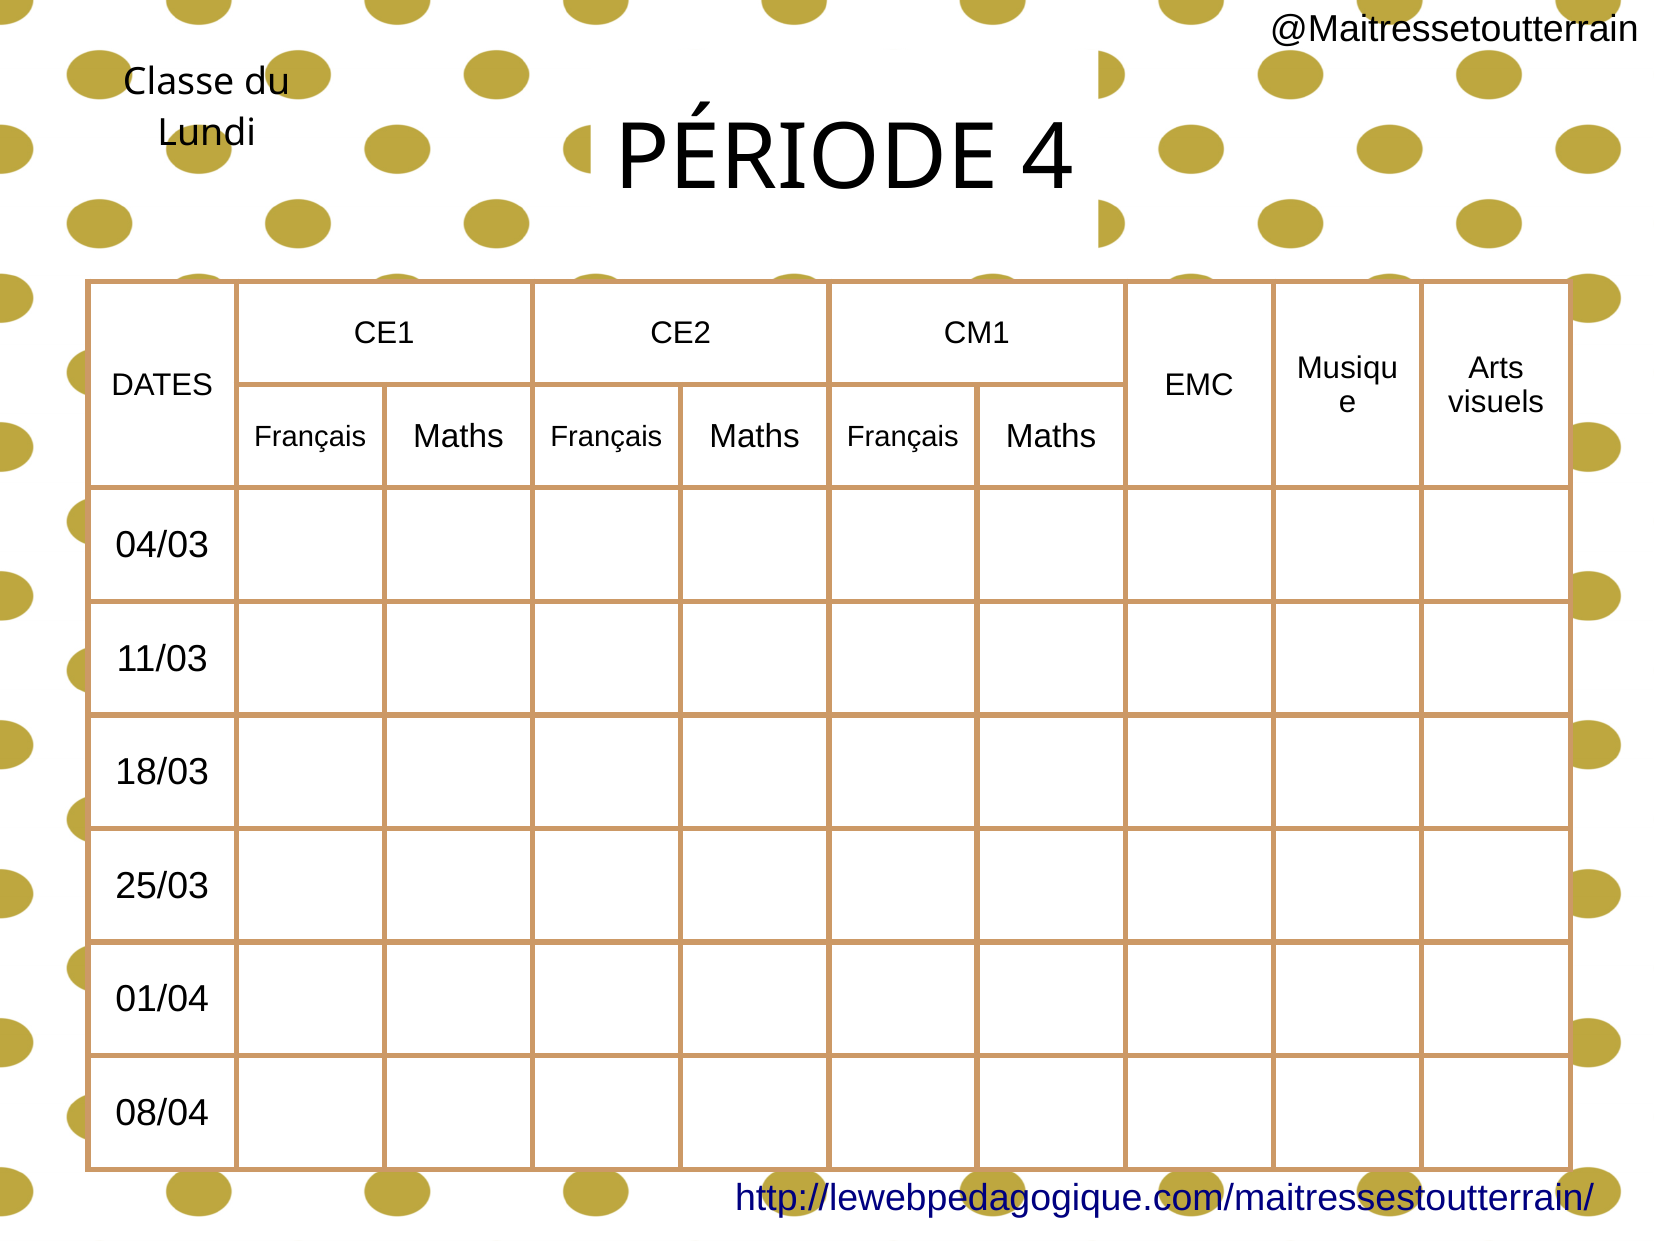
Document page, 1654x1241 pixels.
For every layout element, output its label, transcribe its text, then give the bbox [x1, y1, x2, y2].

table_cell Français [239, 387, 382, 485]
table_cell 04/03 [91, 490, 234, 599]
table_cell [1276, 490, 1419, 599]
table_cell [535, 945, 678, 1053]
table_cell [1276, 945, 1419, 1053]
table_header CM1 [832, 284, 1123, 382]
table_cell [980, 1058, 1123, 1167]
table_cell [832, 490, 974, 599]
table_cell [980, 718, 1123, 826]
table_cell [387, 831, 530, 939]
table_cell [1424, 1058, 1568, 1167]
table_header Musique [1276, 284, 1419, 485]
text_box Classe du Lundi [59, 47, 355, 157]
table_cell [535, 604, 678, 712]
table_cell [832, 831, 974, 939]
table_cell [535, 1058, 678, 1167]
table_cell [239, 831, 382, 939]
table_cell [832, 604, 974, 712]
table_cell [1128, 945, 1271, 1053]
table_cell [535, 718, 678, 826]
table_cell [1128, 604, 1271, 712]
table_cell [1276, 831, 1419, 939]
table_cell 25/03 [91, 831, 234, 939]
table_cell 11/03 [91, 604, 234, 712]
table_cell [387, 945, 530, 1053]
table_cell [387, 1058, 530, 1167]
table_cell [1424, 604, 1568, 712]
table_cell [1276, 604, 1419, 712]
table_cell [1276, 1058, 1419, 1167]
table_header DATES [91, 284, 234, 485]
table_cell [1424, 718, 1568, 826]
table_cell [980, 831, 1123, 939]
table_cell [239, 490, 382, 599]
table_header Arts visuels [1424, 284, 1568, 485]
table_cell [387, 604, 530, 712]
table_cell [980, 490, 1123, 599]
table_cell Français [832, 387, 974, 485]
table_cell [1128, 831, 1271, 939]
table_cell [239, 604, 382, 712]
table_cell Maths [387, 387, 530, 485]
table_cell [1424, 490, 1568, 599]
table_cell 08/04 [91, 1058, 234, 1167]
table_cell [980, 604, 1123, 712]
table_cell [683, 490, 826, 599]
table_cell [683, 604, 826, 712]
table_cell [683, 831, 826, 939]
table_cell [239, 1058, 382, 1167]
table_cell [239, 718, 382, 826]
table_cell [387, 718, 530, 826]
table_header CE2 [535, 284, 826, 382]
table_cell [239, 945, 382, 1053]
table_header EMC [1128, 284, 1271, 485]
table_cell Maths [683, 387, 826, 485]
table_cell [683, 945, 826, 1053]
text_box @Maitressetoutterrain [1181, 0, 1654, 57]
table_cell [1424, 831, 1568, 939]
table_cell [832, 718, 974, 826]
table_cell [1424, 945, 1568, 1053]
table_cell [1128, 1058, 1271, 1167]
table_cell [832, 1058, 974, 1167]
table_cell [1128, 718, 1271, 826]
table_cell [387, 490, 530, 599]
table_cell [535, 490, 678, 599]
table_cell [535, 831, 678, 939]
table_cell Maths [980, 387, 1123, 485]
table_cell [683, 718, 826, 826]
table_cell [683, 1058, 826, 1167]
table_cell [1128, 490, 1271, 599]
text_box http://lewebpedagogique.com/maitressestoutterrain/ [720, 1169, 1630, 1241]
title PÉRIODE 4 [590, 49, 1099, 257]
table_cell 01/04 [91, 945, 234, 1053]
table_header CE1 [239, 284, 530, 382]
table_cell [980, 945, 1123, 1053]
table_cell 18/03 [91, 718, 234, 826]
table_cell [1276, 718, 1419, 826]
picture [0, 0, 1654, 1241]
table_cell [832, 945, 974, 1053]
table_cell Français [535, 387, 678, 485]
